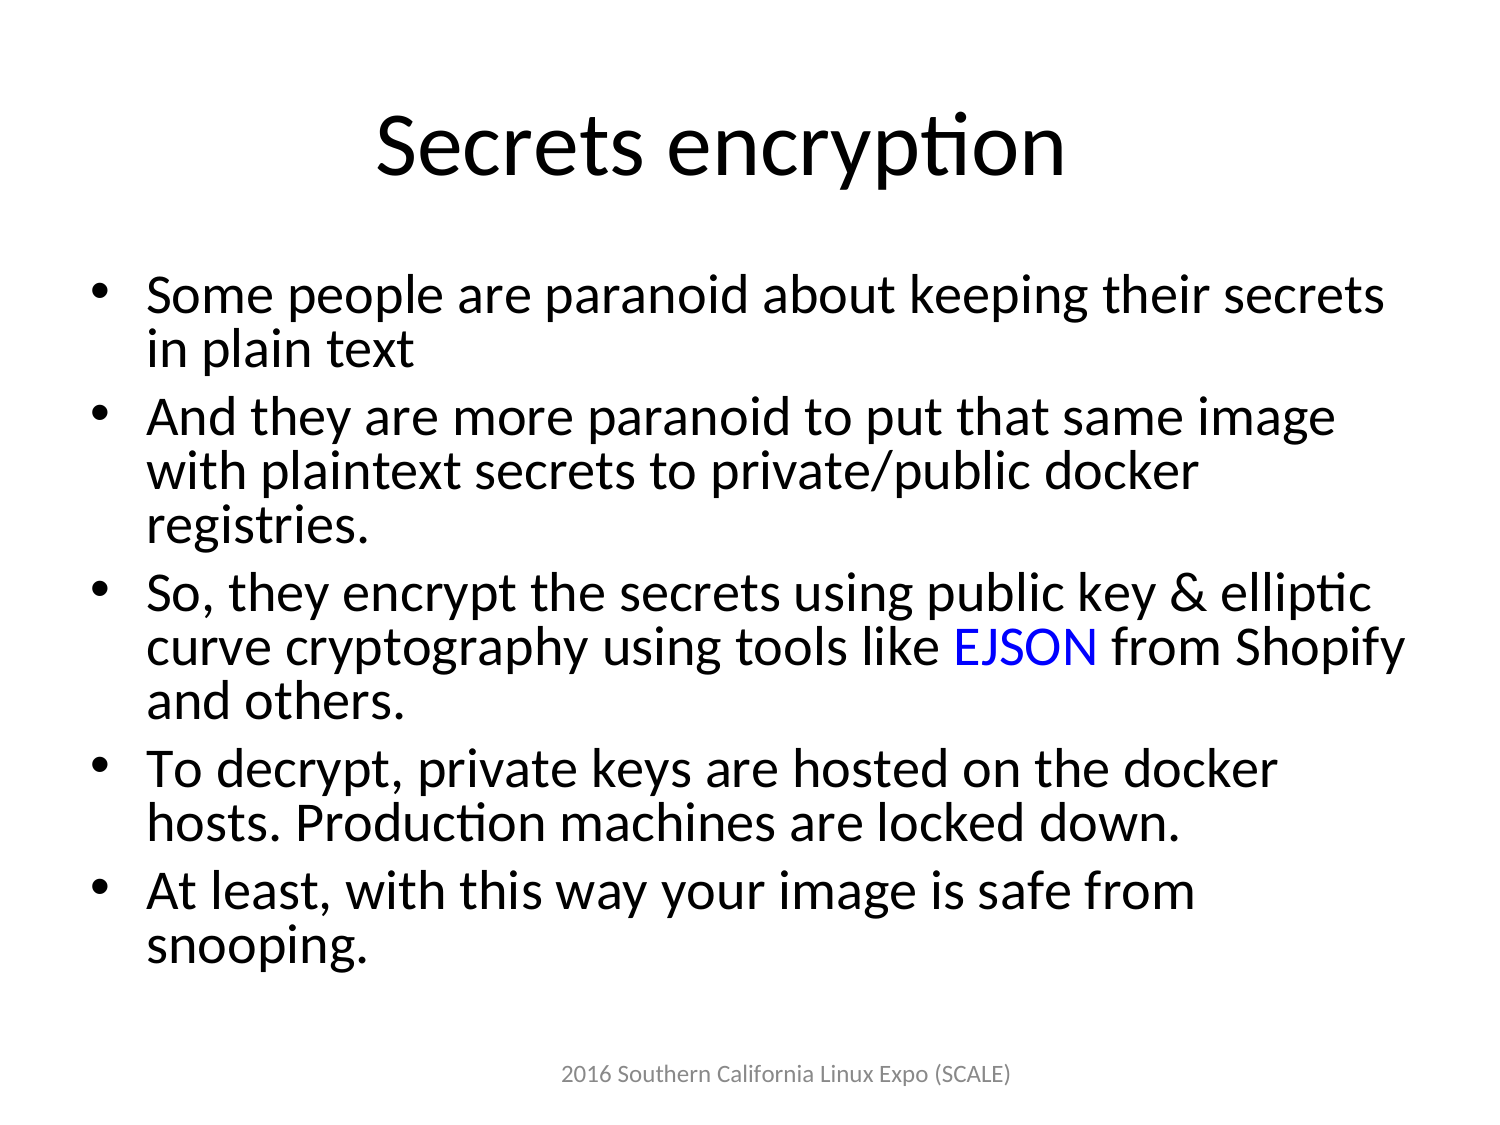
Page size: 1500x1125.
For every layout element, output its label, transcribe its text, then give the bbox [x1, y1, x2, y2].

text_box 2016 Southern California Linux Expo (SCALE) [512, 1042, 1067, 1103]
title Secrets encryption [75, 45, 1426, 233]
list Some people are paranoid about keeping their secrets in plain text And they are more paranoid to put that same image with plaintext secrets to private/public docker registries. So, they encrypt the secrets using public key & elliptic curve cryptography using tools like EJSON from Shopify and others. To decrypt, private keys are hosted on the docker hosts. Production machines are locked down. At least, with this way your image is safe from snooping. [75, 262, 1426, 1005]
